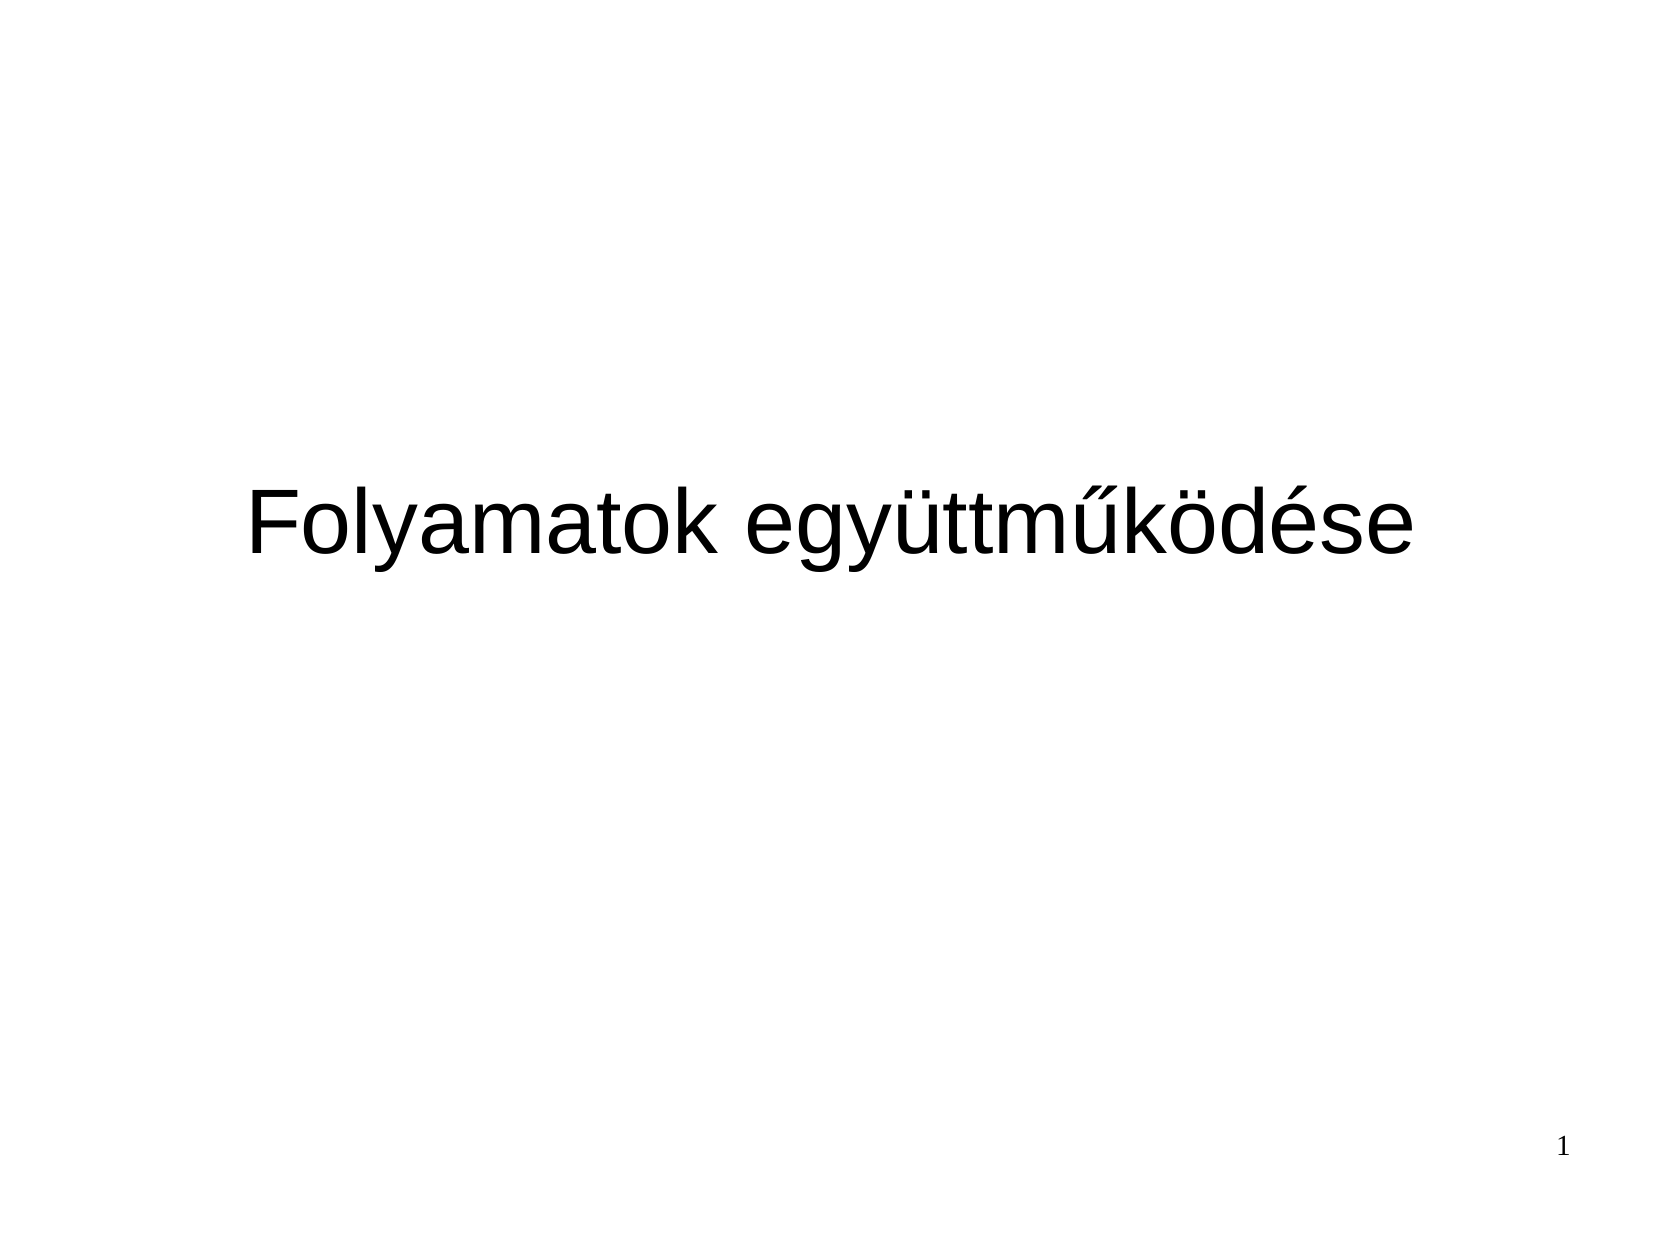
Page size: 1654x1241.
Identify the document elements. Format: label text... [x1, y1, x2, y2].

title Folyamatok együttműködése [124, 413, 1530, 620]
